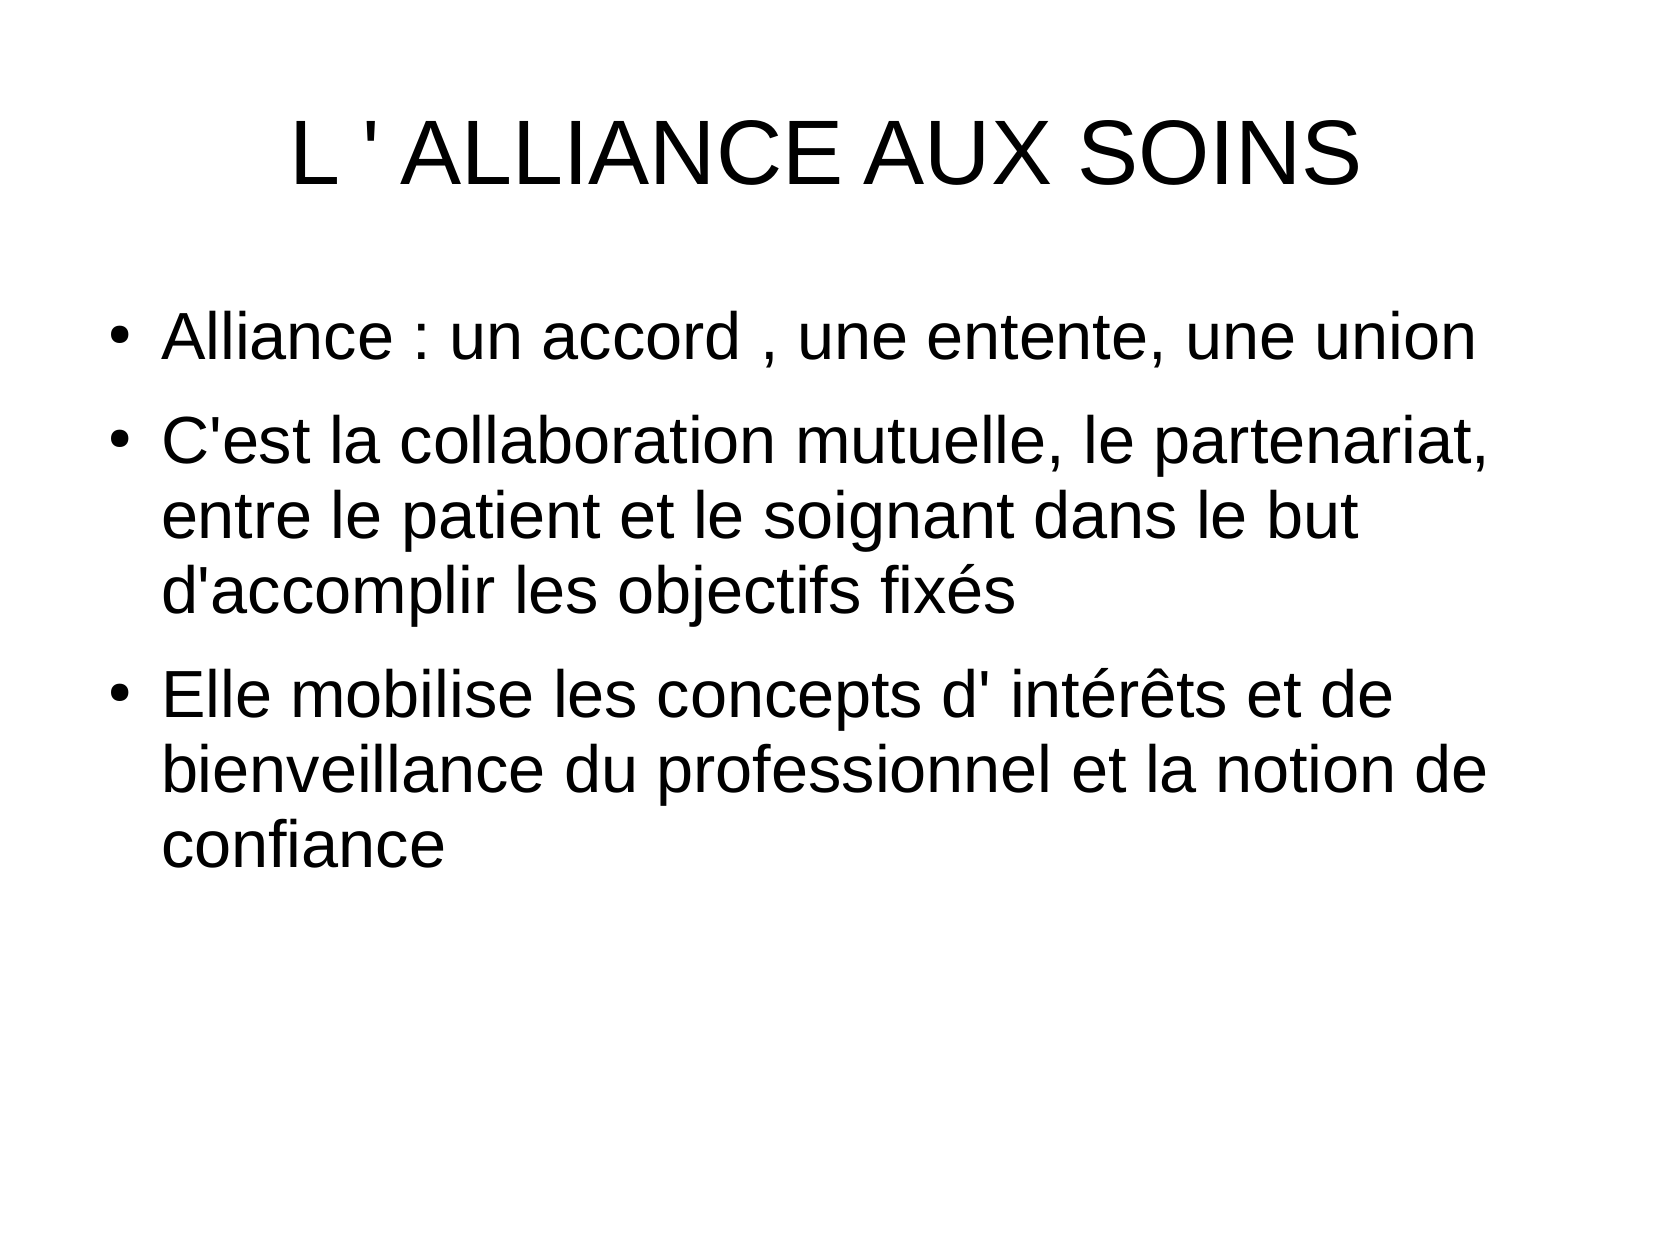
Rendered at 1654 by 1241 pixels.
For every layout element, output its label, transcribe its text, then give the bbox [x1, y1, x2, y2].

title L ' ALLIANCE AUX SOINS [82, 49, 1571, 257]
list Alliance : un accord , une entente, une union C'est la collaboration mutuelle, le partenariat, entre le patient et le soignant dans le but d'accomplir les objectifs fixés Elle mobilise les concepts d' intérêts et de bienveillance du professionnel et la notion de confiance [90, 299, 1579, 1118]
